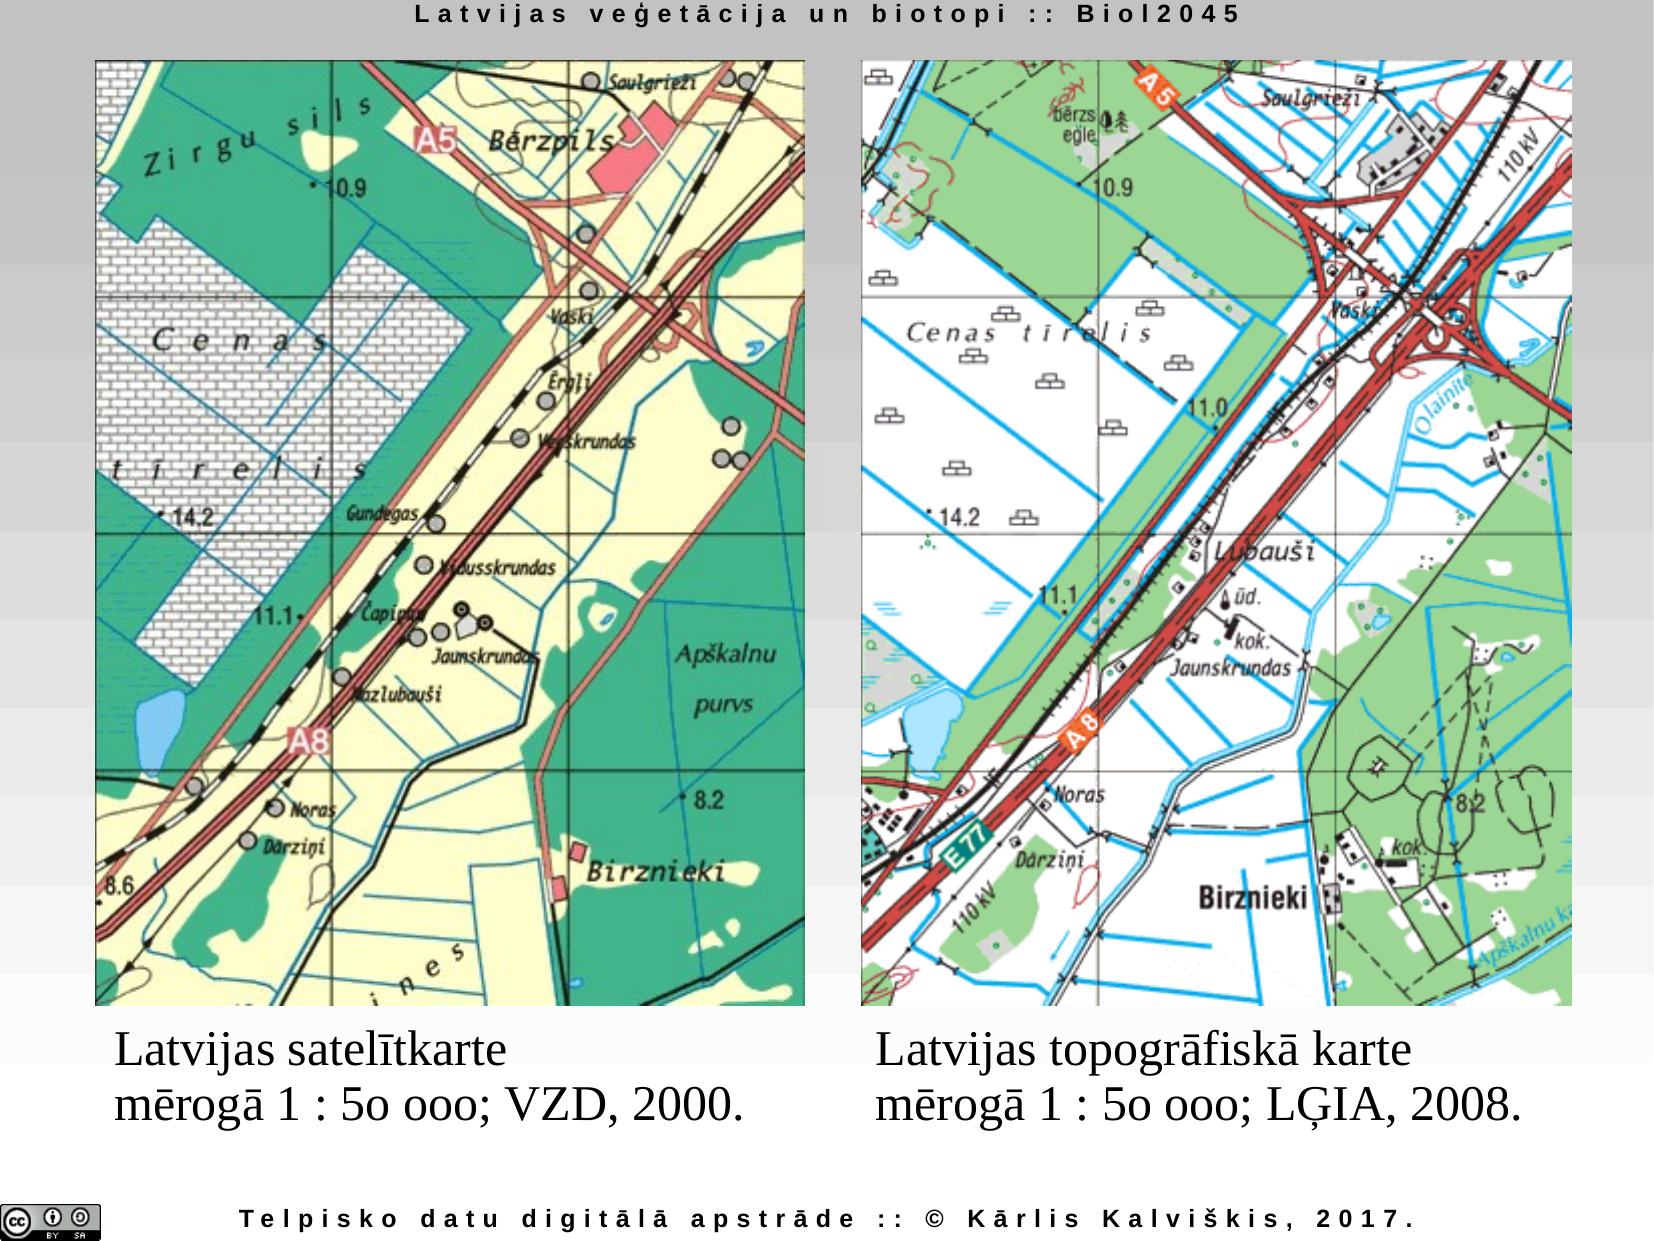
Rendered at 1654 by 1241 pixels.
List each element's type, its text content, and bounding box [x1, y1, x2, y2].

text_box Latvijas satelītkarte mērogā 1 : 5o ooo; VZD, 2000. [114, 1021, 745, 1132]
picture [0, 0, 1654, 1241]
text_box Latvijas topogrāfiskā karte mērogā 1 : 5o ooo; LĢIA, 2008. [875, 1021, 1524, 1132]
